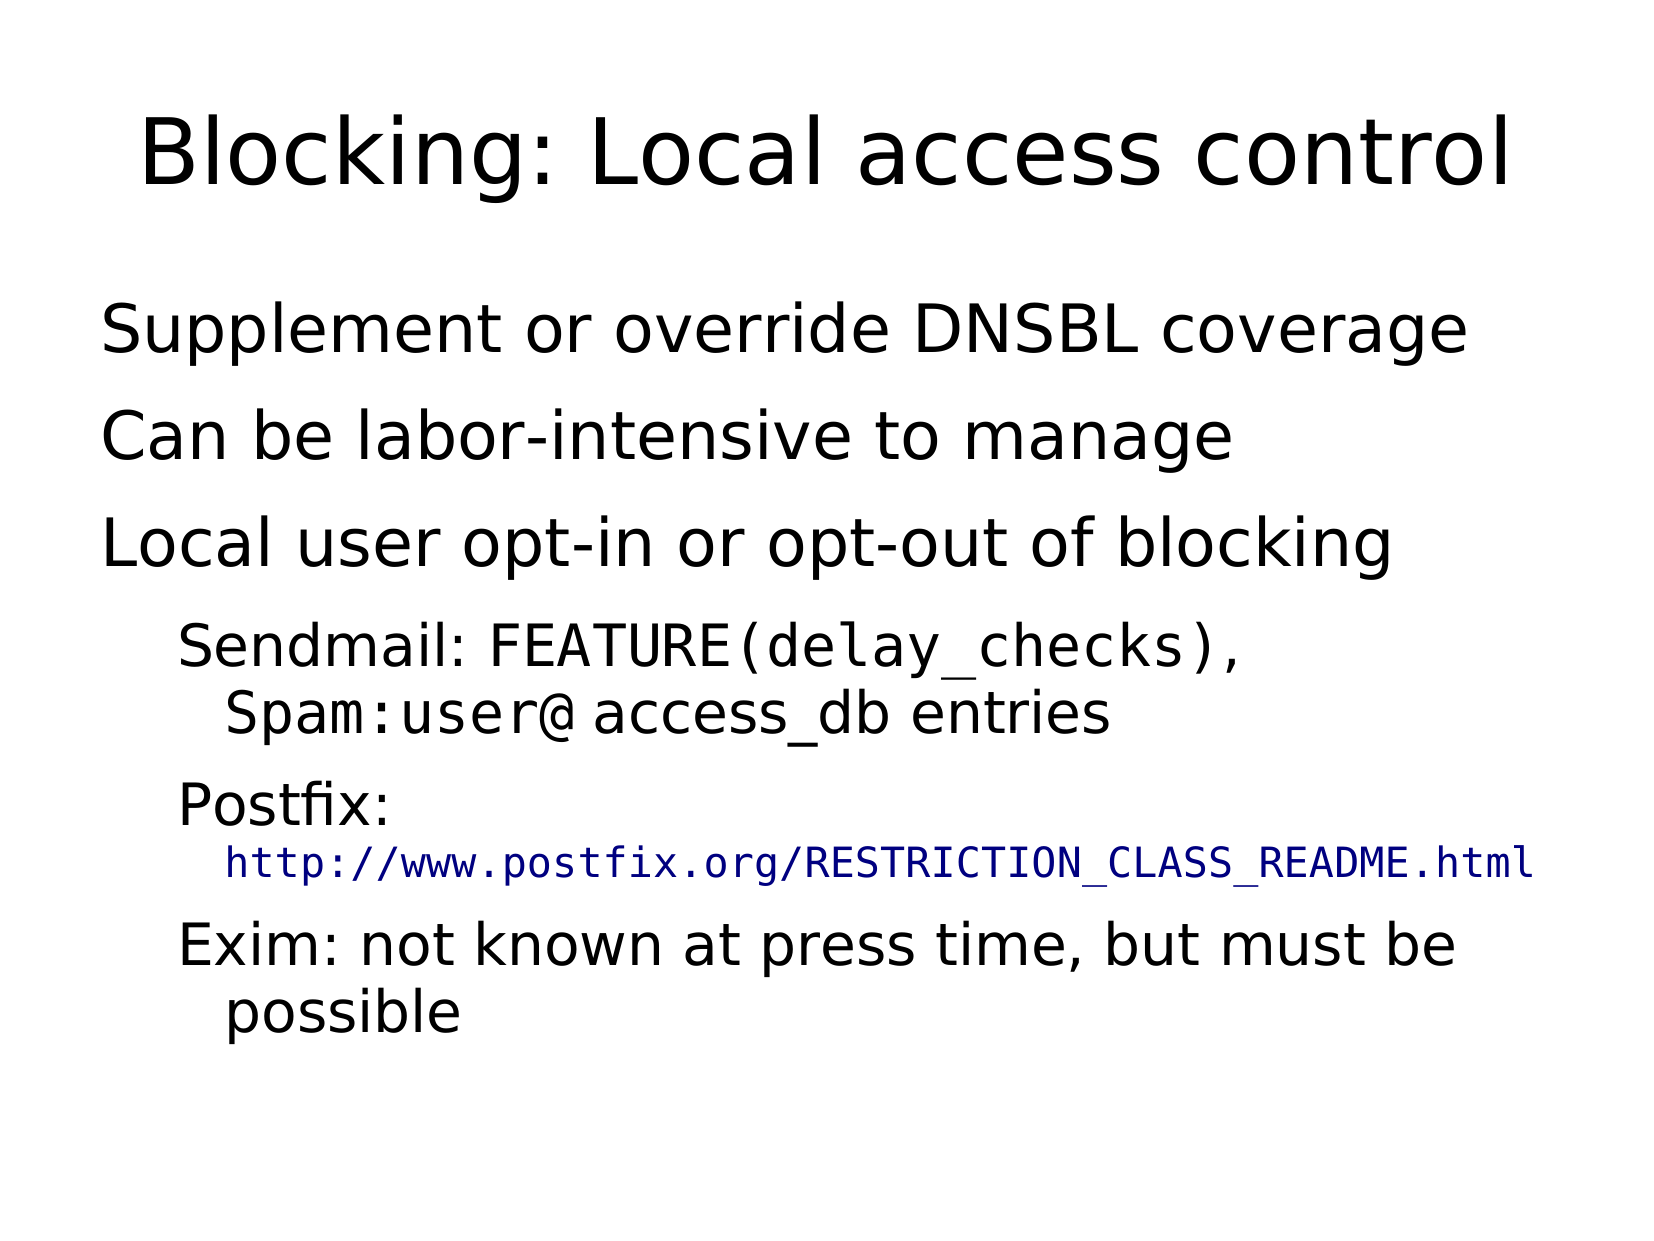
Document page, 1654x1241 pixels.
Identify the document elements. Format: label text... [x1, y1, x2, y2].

title Blocking: Local access control [82, 56, 1571, 250]
list Supplement or override DNSBL coverage Can be labor-intensive to manage Local user opt-in or opt-out of blocking Sendmail: FEATURE(delay_checks), Spam:user@ access_db entries Postfix: http://www.postfix.org/RESTRICTION_CLASS_README.html Exim: not known at press time, but must be possible [82, 290, 1571, 1094]
